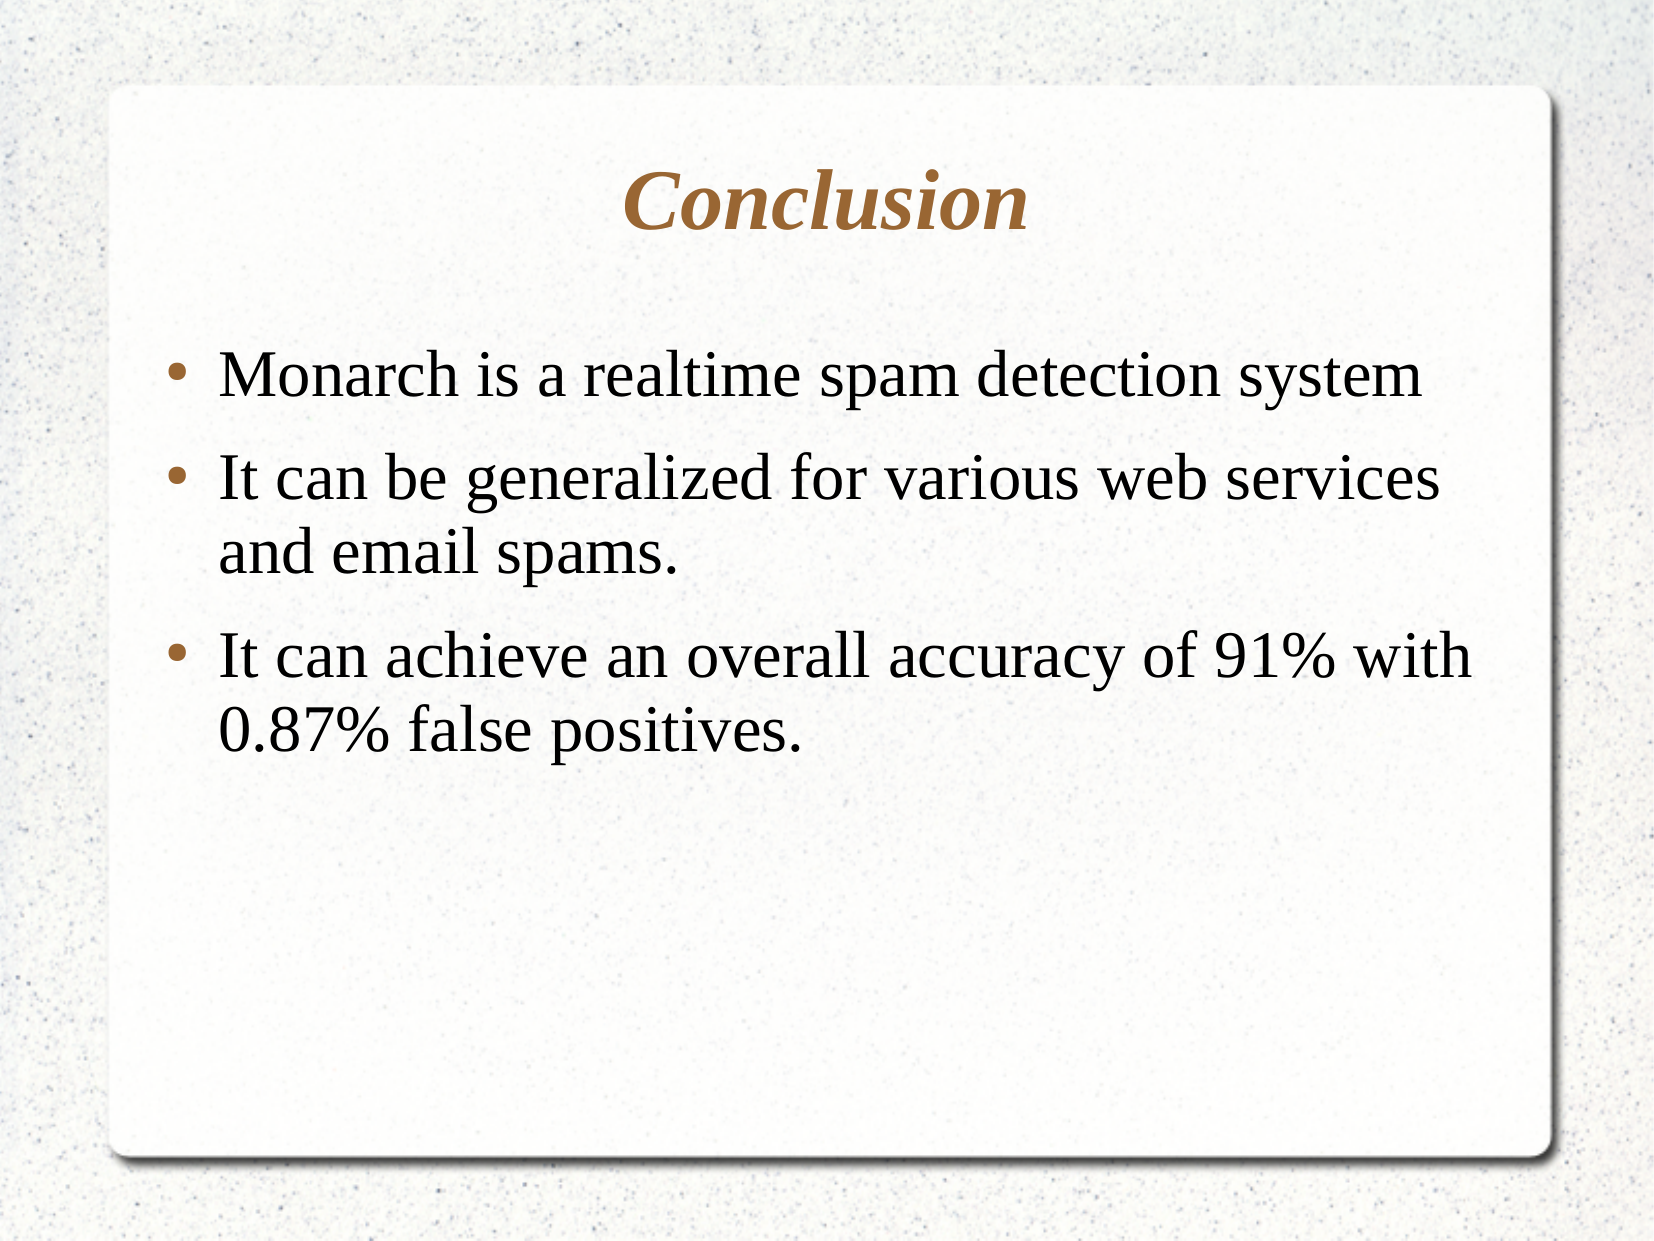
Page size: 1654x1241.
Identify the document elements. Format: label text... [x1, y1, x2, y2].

title Conclusion [118, 96, 1536, 304]
list Monarch is a realtime spam detection system It can be generalized for various web services and email spams. It can achieve an overall accuracy of 91% with 0.87% false positives. [147, 336, 1506, 1056]
picture [0, 0, 1654, 1241]
